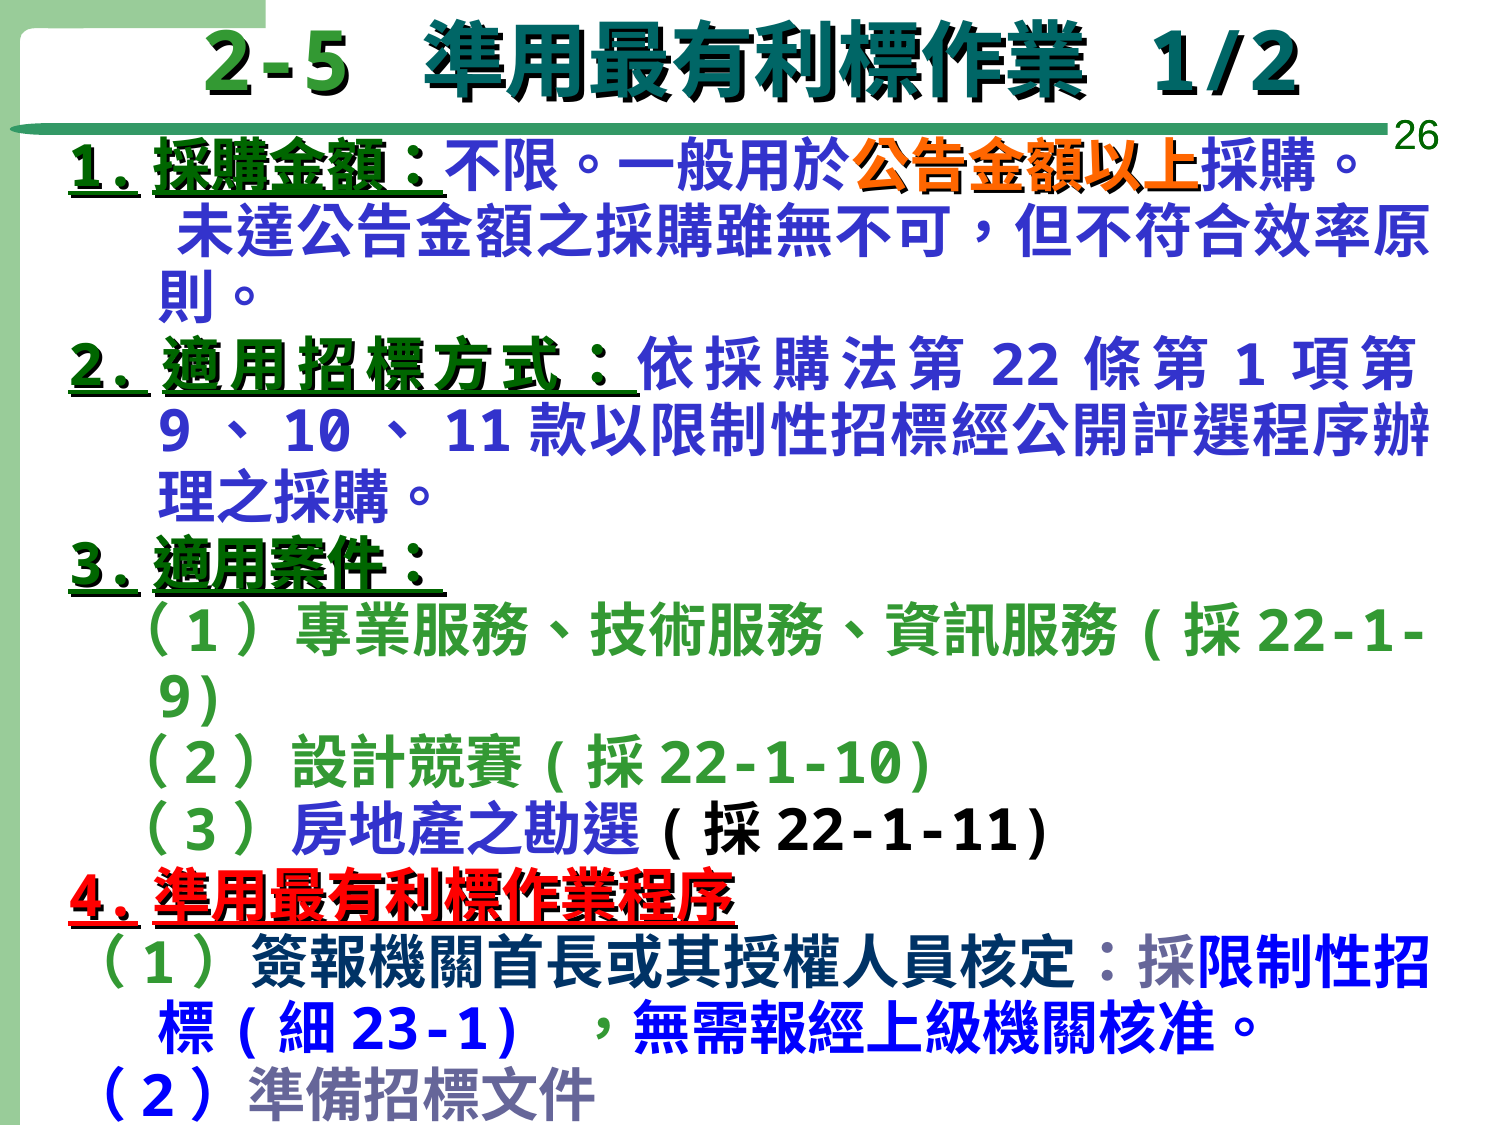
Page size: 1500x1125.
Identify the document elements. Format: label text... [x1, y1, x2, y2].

title 2-5 準用最有利標作業 1/2 [0, 0, 1500, 126]
text_box [1378, 90, 1491, 166]
text_box 1.採購金額：不限。一般用於公告金額以上採購。 未達公告金額之採購雖無不可，但不符合效率原則。 2.適用招標方式：依採購法第22條第1項第9、10、11款以限制性招標經公開評選程序辦理之採購。 3.適用案件： （1）專業服務、技術服務、資訊服務(採22-1-9) （2）設計競賽(採22-1-10) （3）房地產之勘選(採22-1-11) 4.準用最有利標作業程序 （1）簽報機關首長或其授權人員核定：採限制性招標(細23-1) ，無需報經上級機關核准。 （2）準備招標文件 [53, 125, 1447, 1082]
